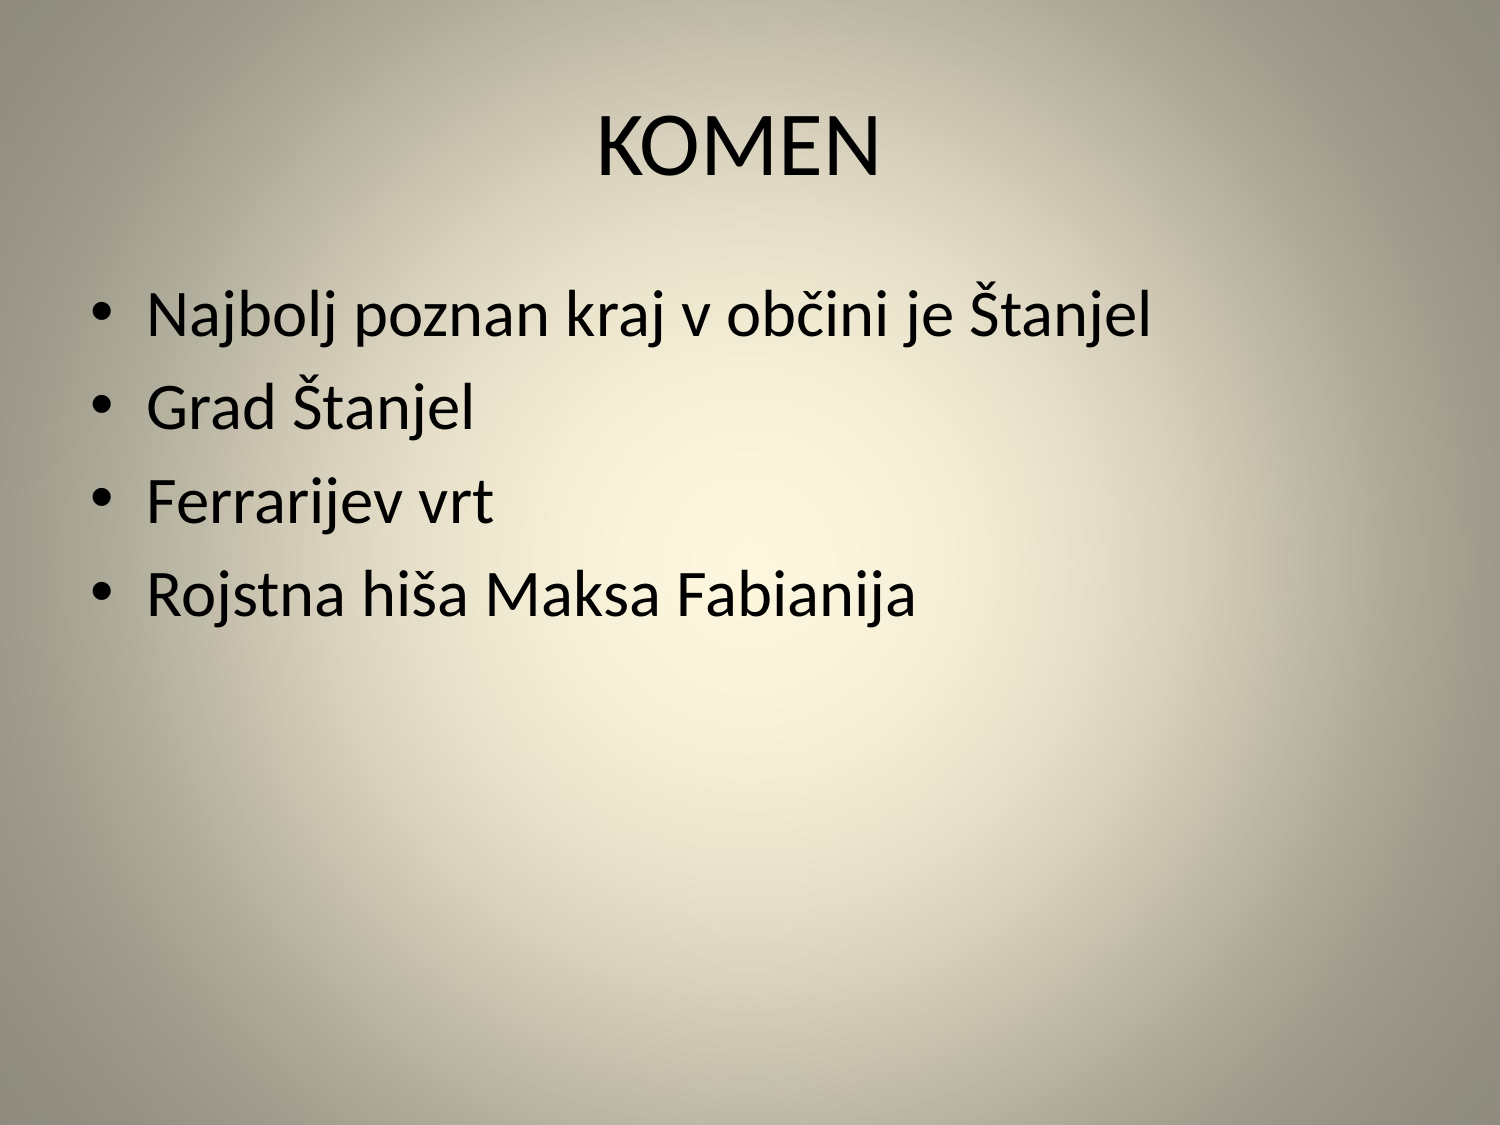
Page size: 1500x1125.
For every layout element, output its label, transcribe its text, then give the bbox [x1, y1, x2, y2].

list Najbolj poznan kraj v občini je Štanjel Grad Štanjel Ferrarijev vrt Rojstna hiša Maksa Fabianija [75, 262, 1425, 1005]
title KOMEN [75, 45, 1425, 233]
picture [0, 0, 1500, 1125]
